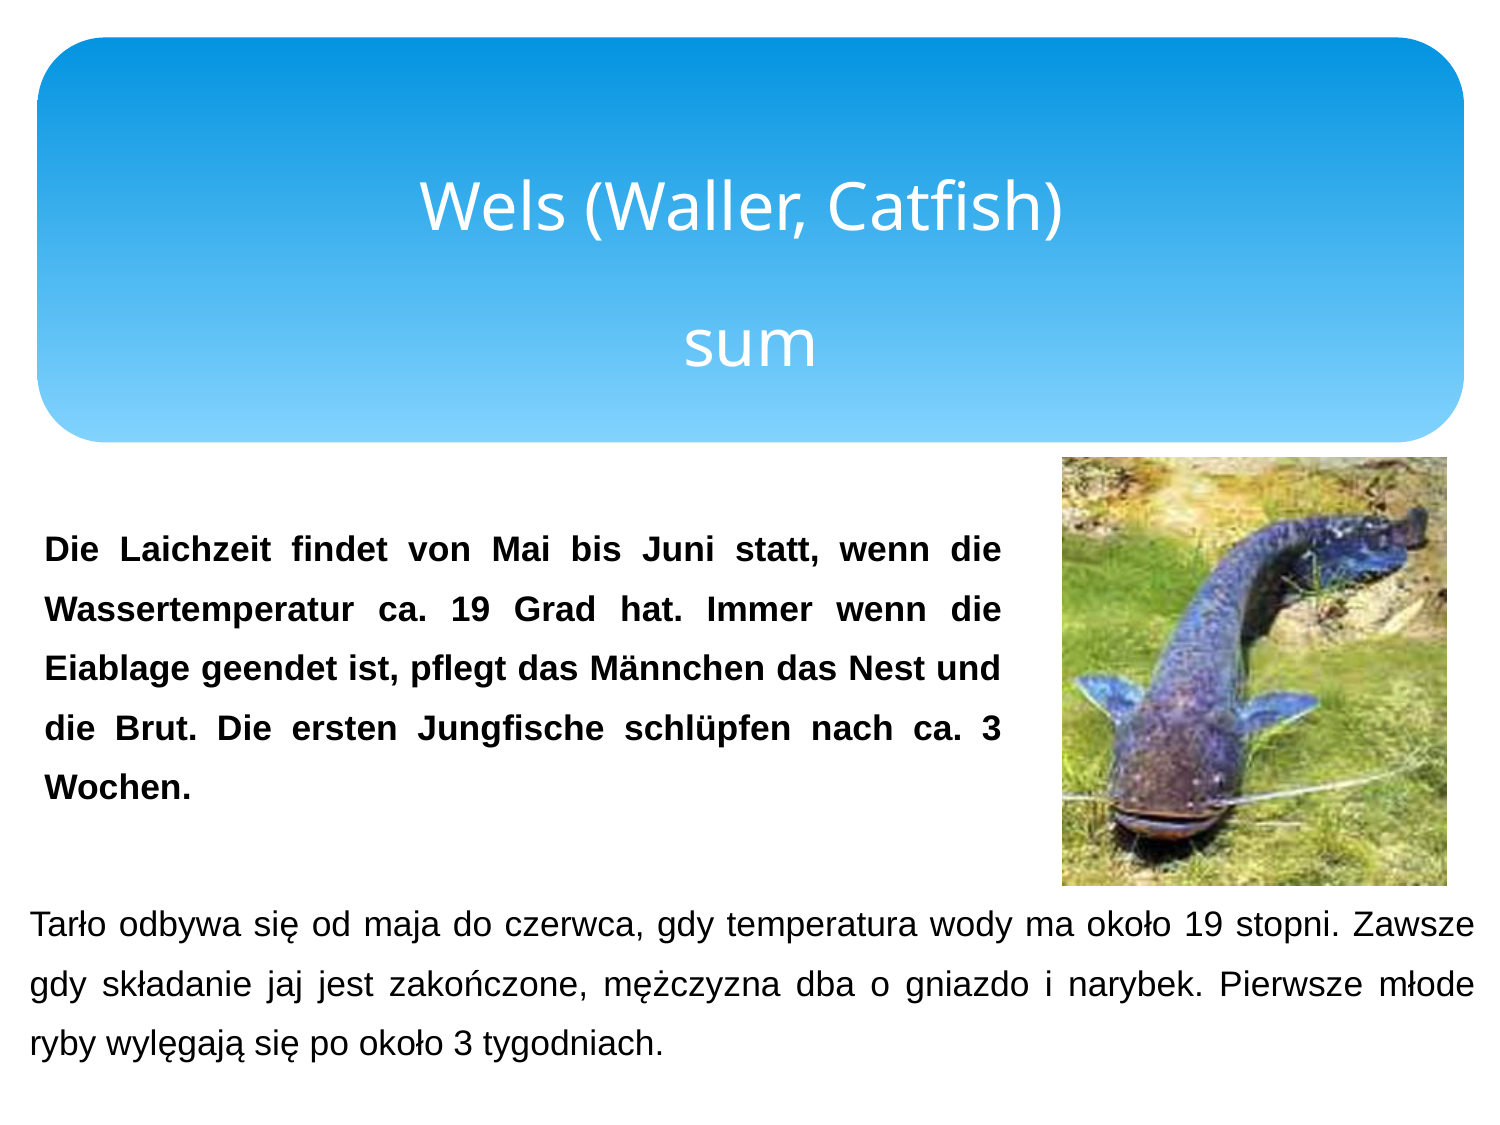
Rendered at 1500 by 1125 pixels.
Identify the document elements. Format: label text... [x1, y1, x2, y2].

title Wels (Waller, Catfish) sum [67, 147, 1418, 352]
text_box Die Laichzeit findet von Mai bis Juni statt, wenn die Wassertemperatur ca. 19 Grad hat. Immer wenn die Eiablage geendet ist, pflegt das Männchen das Nest und die Brut. Die ersten Jungfische schlüpfen nach ca. 3 Wochen. [29, 501, 1034, 857]
subtitle Tarło odbywa się od maja do czerwca, gdy temperatura wody ma około 19 stopni. Zawsze gdy składanie jaj jest zakończone, mężczyzna dba o gniazdo i narybek. Pierwsze młode ryby wylęgają się po około 3 tygodniach. [29, 738, 1477, 1110]
picture [1062, 457, 1447, 886]
